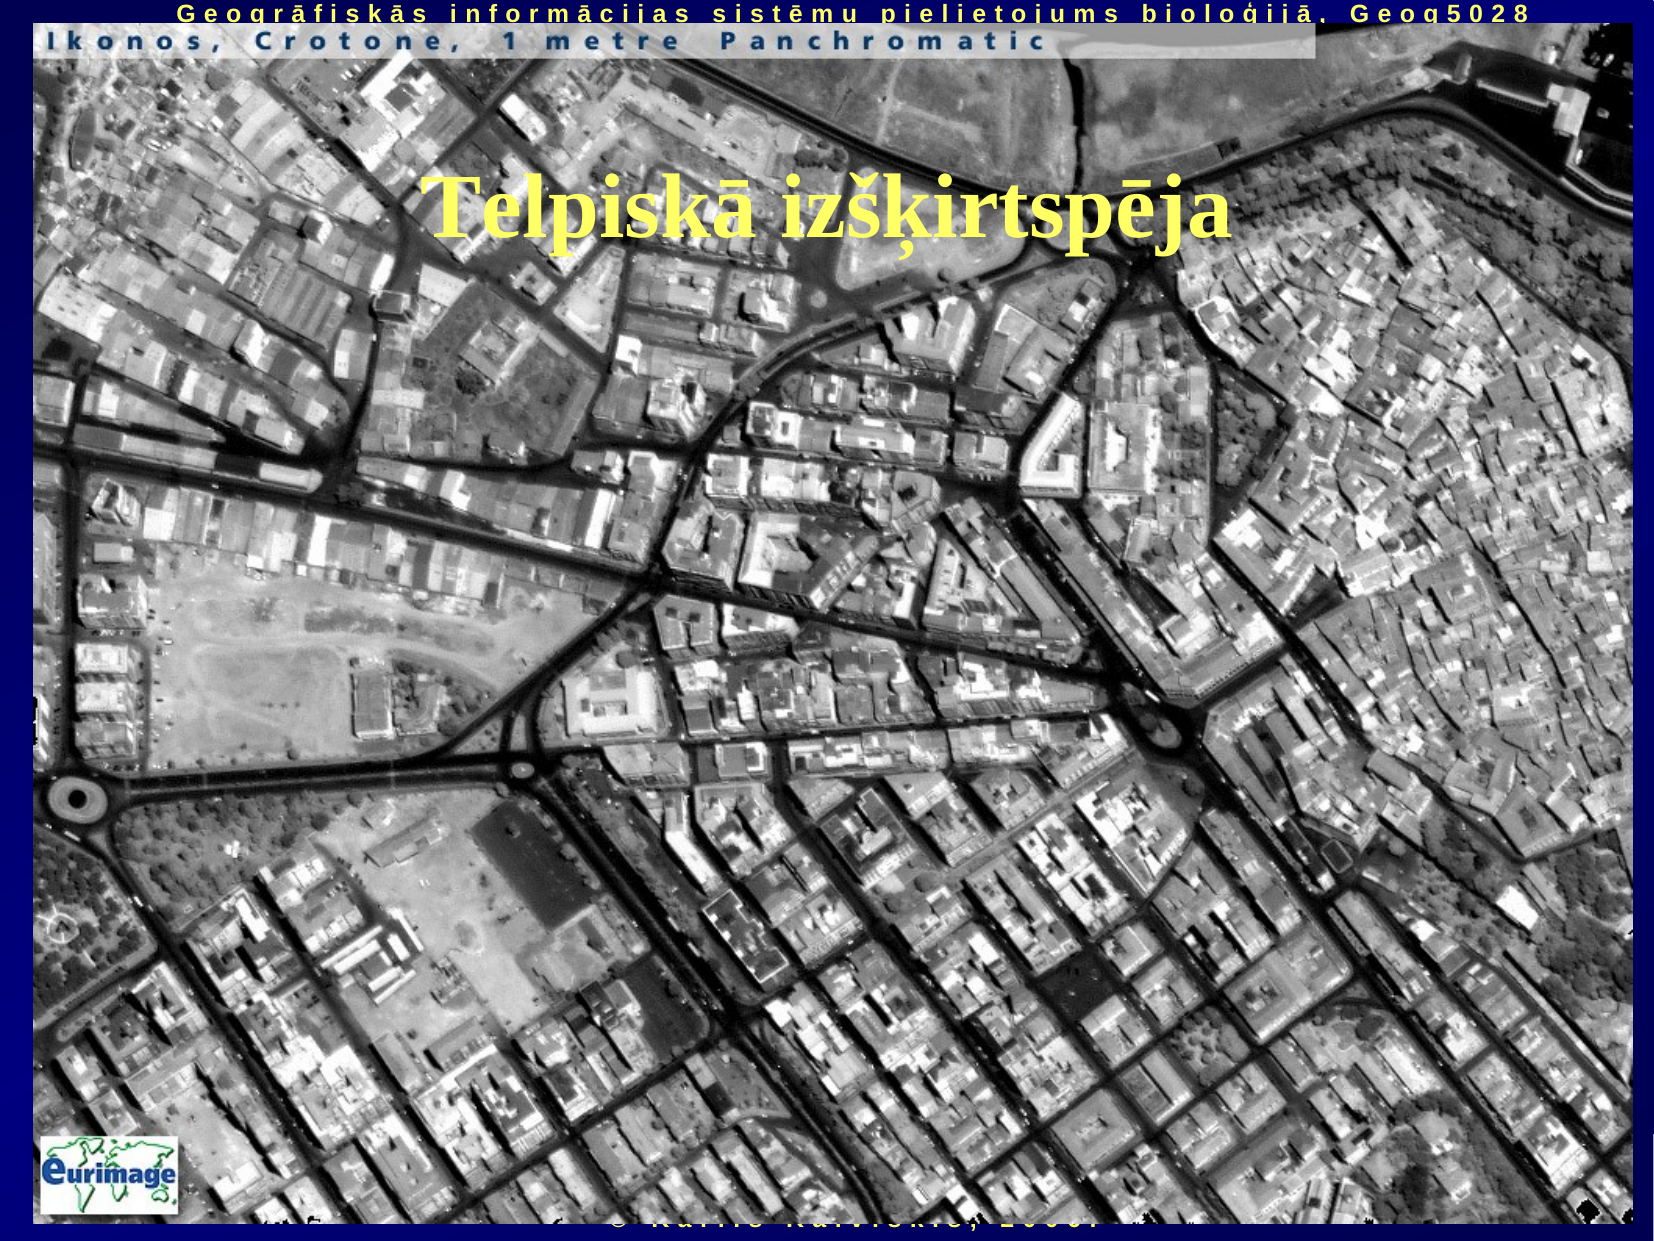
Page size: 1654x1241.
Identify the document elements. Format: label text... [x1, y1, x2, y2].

picture [33, 23, 1633, 1224]
title Telpiskā izšķirtspēja [121, 102, 1534, 311]
